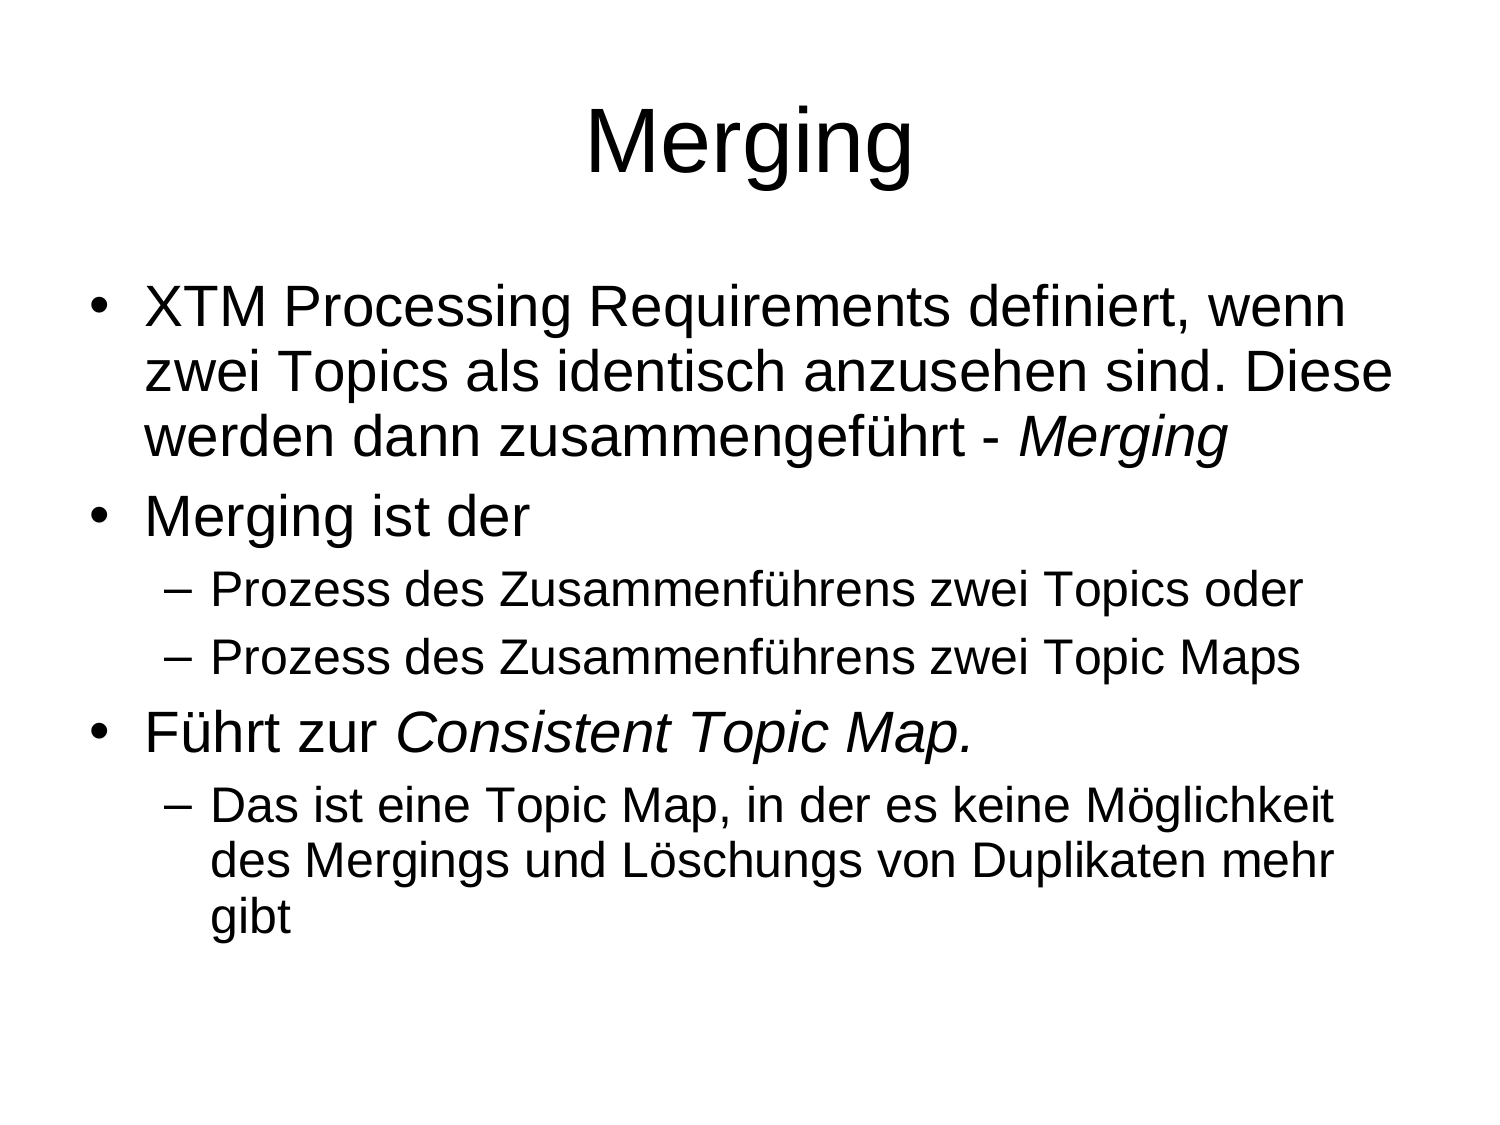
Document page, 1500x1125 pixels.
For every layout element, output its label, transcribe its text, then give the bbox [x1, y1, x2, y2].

list XTM Processing Requirements definiert, wenn zwei Topics als identisch anzusehen sind. Diese werden dann zusammengeführt - Merging Merging ist der Prozess des Zusammenführens zwei Topics oder Prozess des Zusammenführens zwei Topic Maps Führt zur Consistent Topic Map. Das ist eine Topic Map, in der es keine Möglichkeit des Mergings und Löschungs von Duplikaten mehr gibt [75, 262, 1426, 1006]
title Merging [75, 45, 1426, 233]
